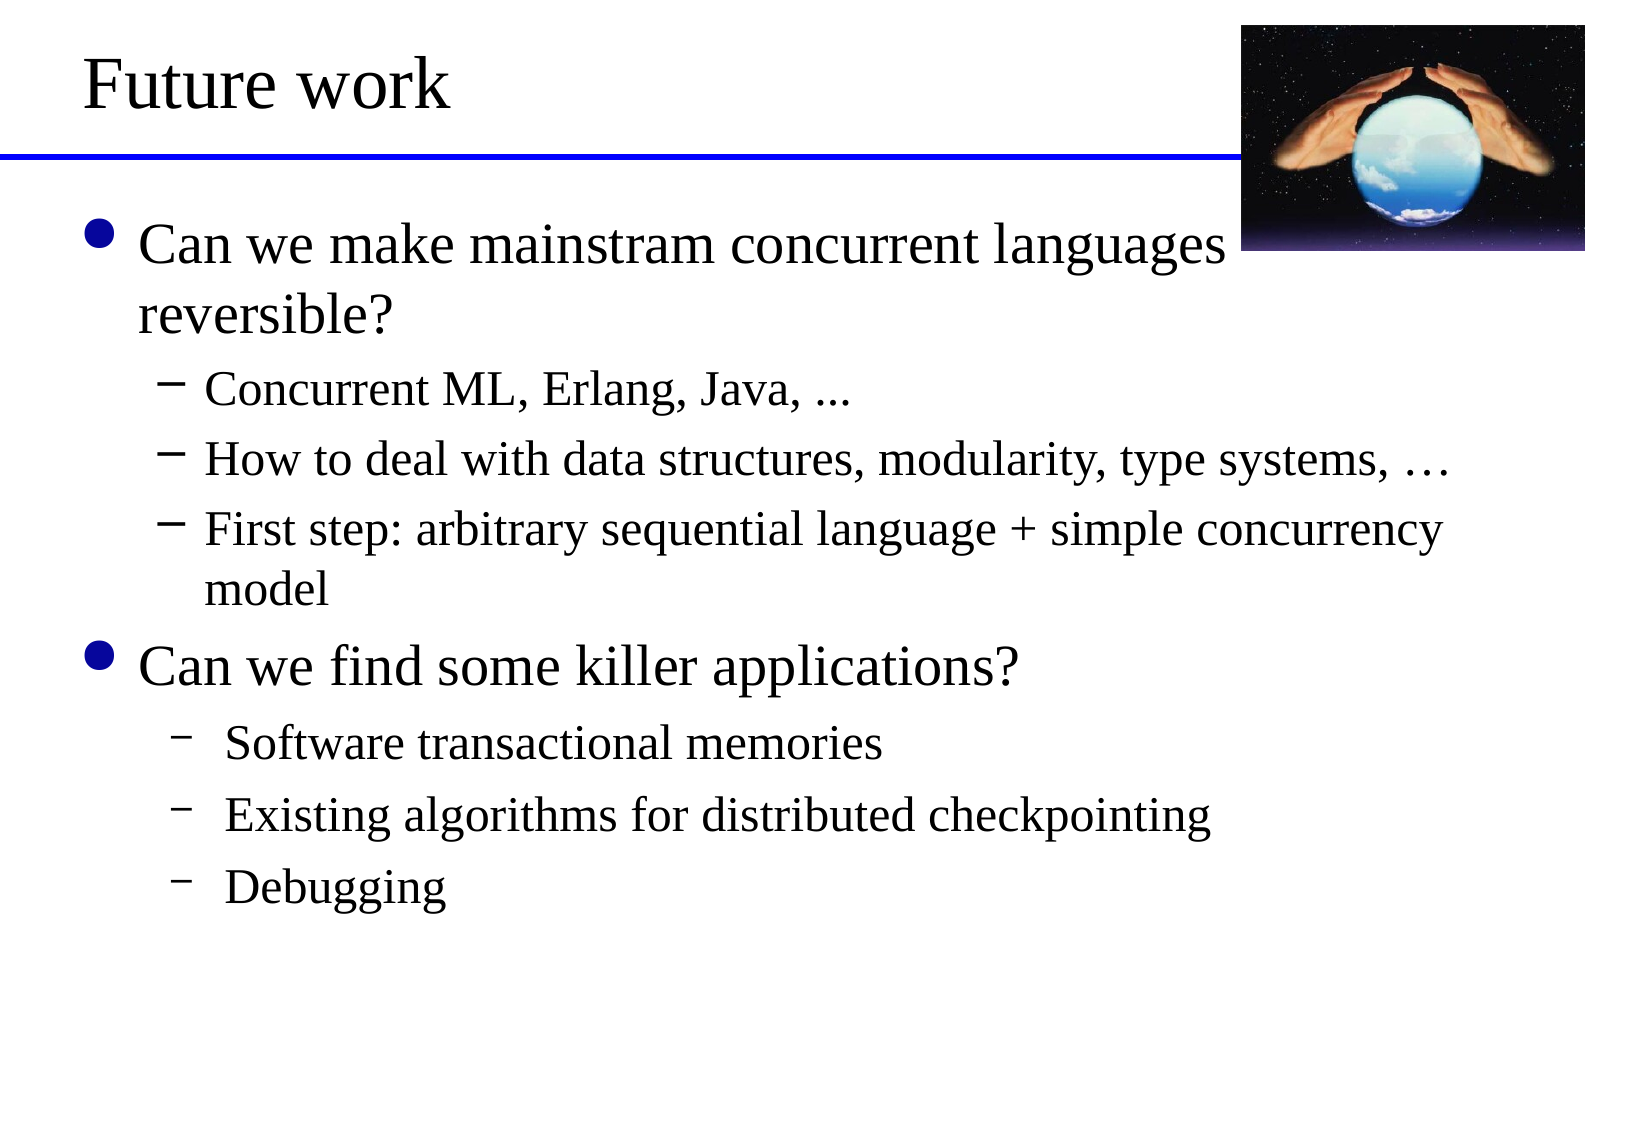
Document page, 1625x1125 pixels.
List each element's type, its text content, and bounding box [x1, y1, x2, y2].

title Future work [67, 27, 1241, 131]
list Can we make mainstram concurrent languages reversible? Concurrent ML, Erlang, Java, ... How to deal with data structures, modularity, type systems, … First step: arbitrary sequential language + simple concurrency model Can we find some killer applications? Software transactional memories Existing algorithms for distributed checkpointing Debugging [67, 198, 1478, 1061]
picture [1241, 25, 1585, 251]
